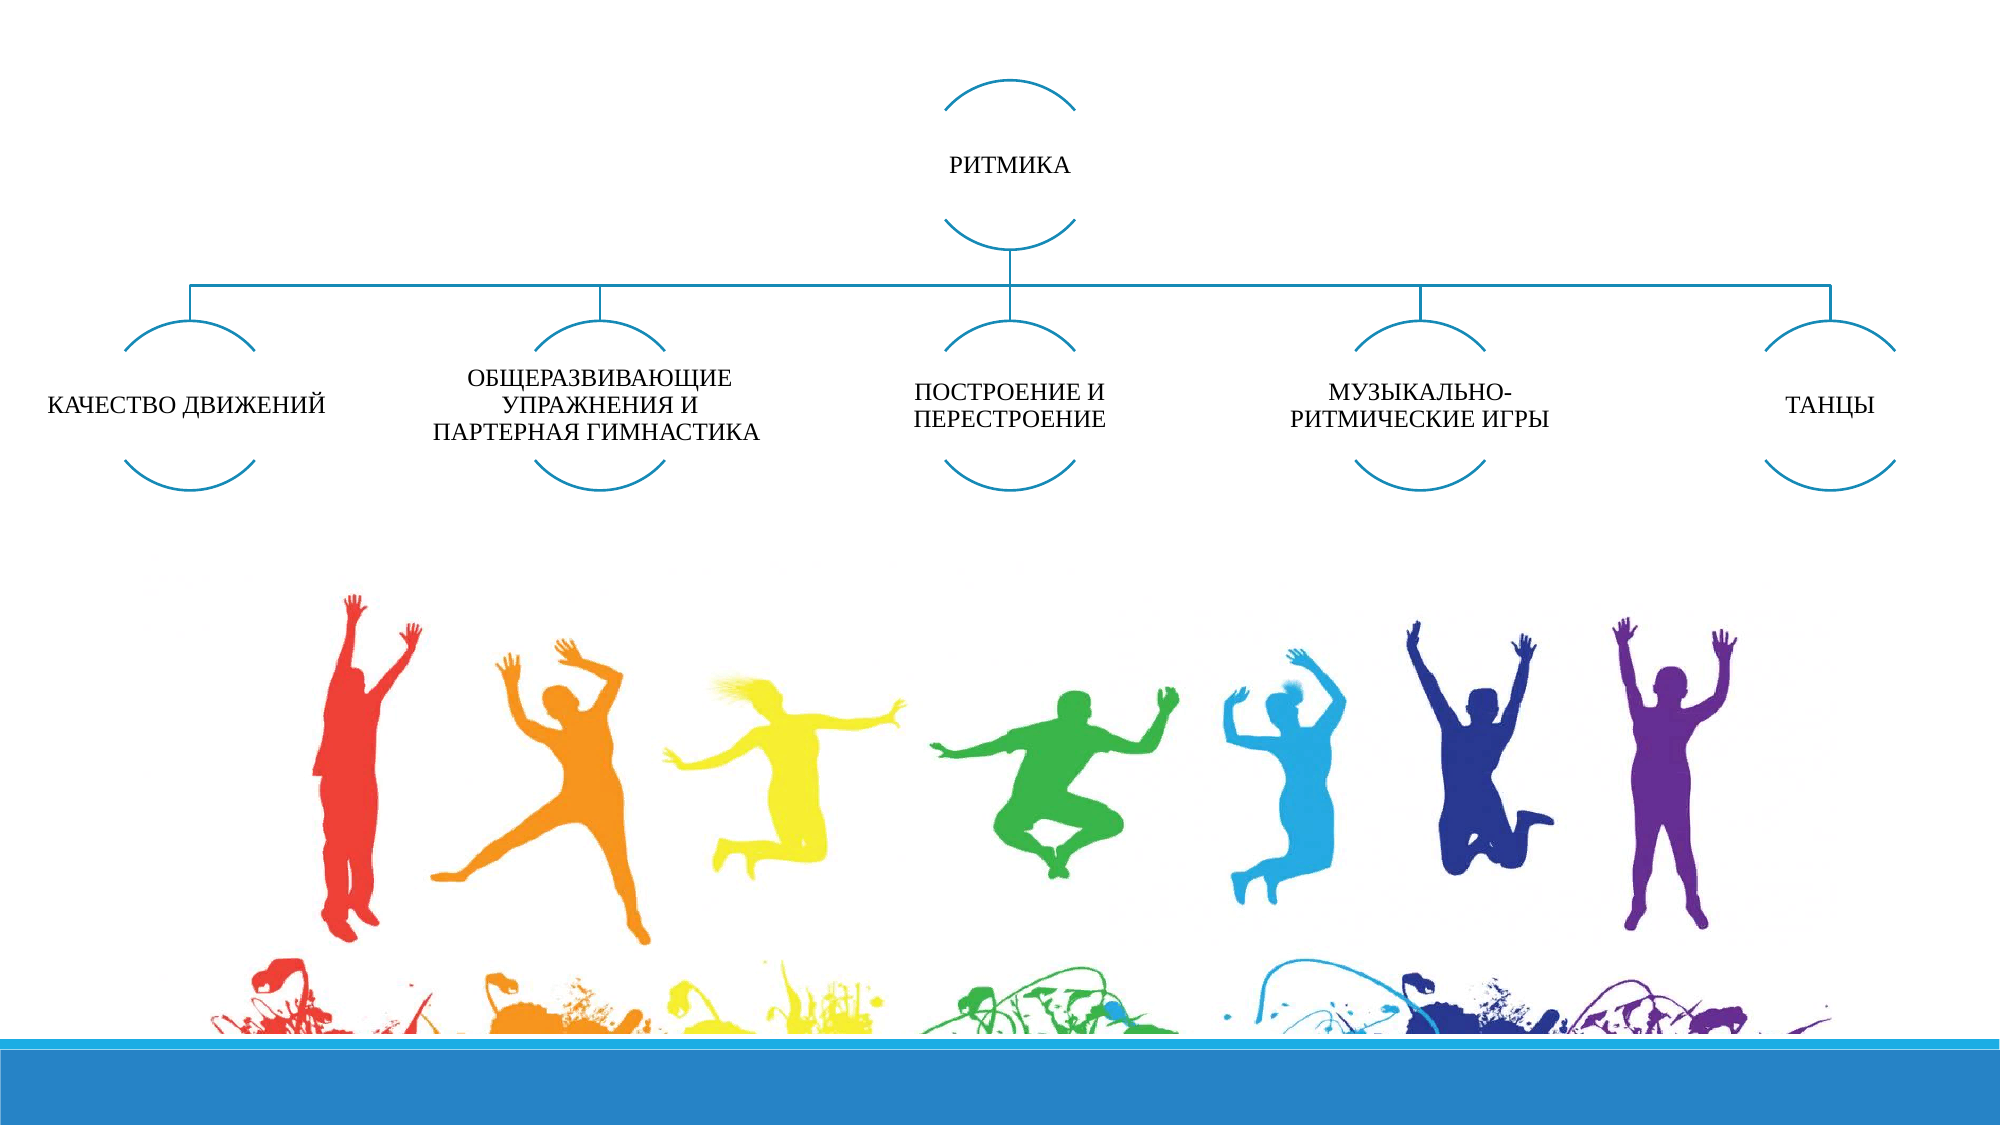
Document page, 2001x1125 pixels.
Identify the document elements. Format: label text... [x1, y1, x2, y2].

text_box МУЗЫКАЛЬНО-РИТМИЧЕСКИЕ ИГРЫ [1250, 351, 1590, 460]
picture [143, 554, 1837, 1034]
text_box ТАНЦЫ [1660, 351, 2000, 460]
text_box РИТМИКА [840, 110, 1180, 220]
text_box ОБЩЕРАЗВИВАЮЩИЕ УПРАЖНЕНИЯ И ПАРТЕРНАЯ ГИМНАСТИКА [430, 351, 770, 460]
text_box ПОСТРОЕНИЕ И ПЕРЕСТРОЕНИЕ [840, 351, 1180, 460]
text_box КАЧЕСТВО ДВИЖЕНИЙ [20, 351, 360, 460]
